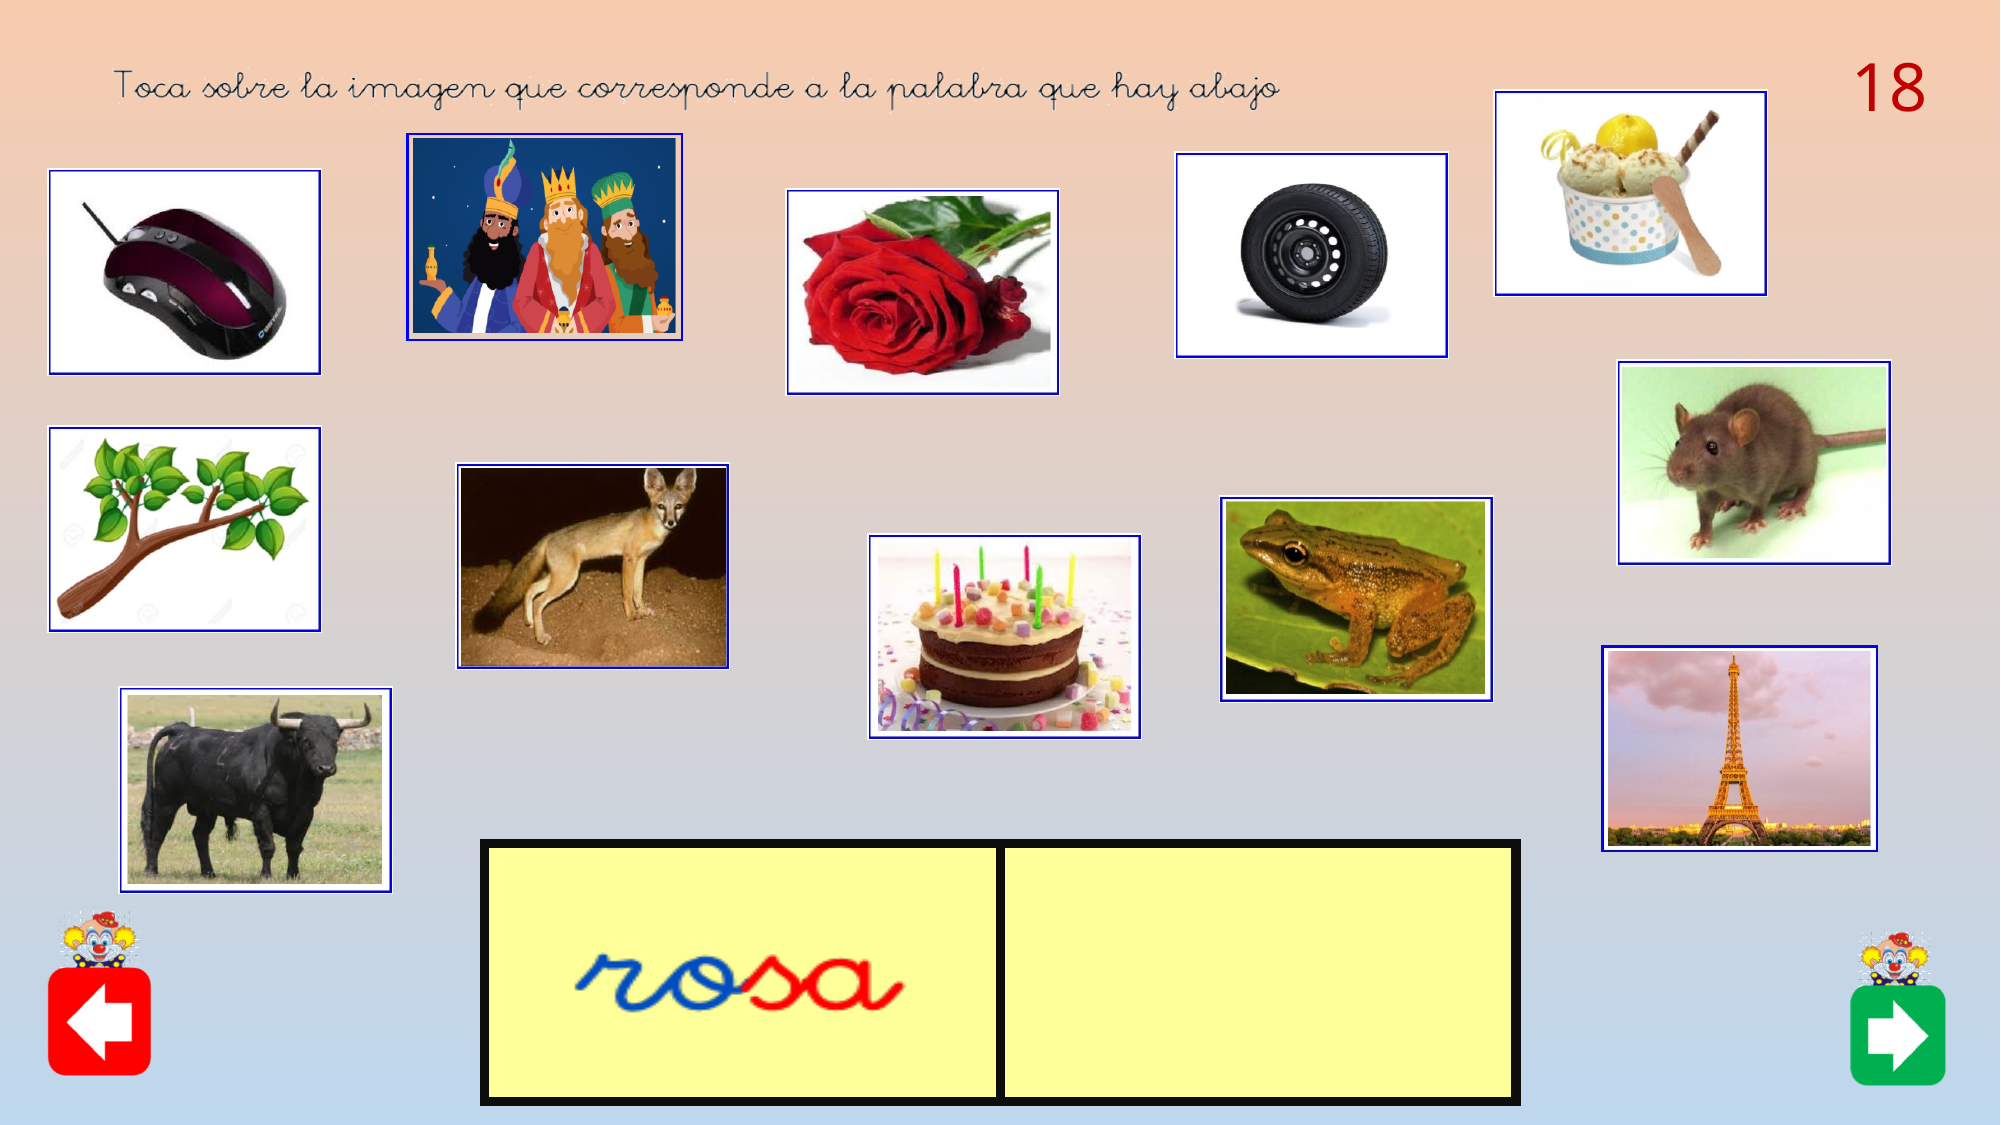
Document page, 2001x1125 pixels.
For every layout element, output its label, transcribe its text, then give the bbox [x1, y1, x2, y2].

picture [47, 425, 322, 633]
picture [785, 188, 1060, 396]
picture [106, 57, 1768, 297]
picture [1601, 645, 1878, 852]
text_box 18 [1820, 37, 1958, 133]
picture [47, 910, 151, 1076]
picture [47, 168, 322, 376]
picture [1850, 931, 1946, 1086]
picture [496, 878, 981, 1070]
picture [1174, 151, 1449, 359]
picture [455, 462, 730, 670]
picture [1616, 359, 1892, 566]
picture [118, 686, 393, 894]
text_box [484, 843, 1516, 1102]
picture [867, 533, 1142, 740]
picture [1219, 495, 1494, 703]
picture [406, 133, 683, 341]
